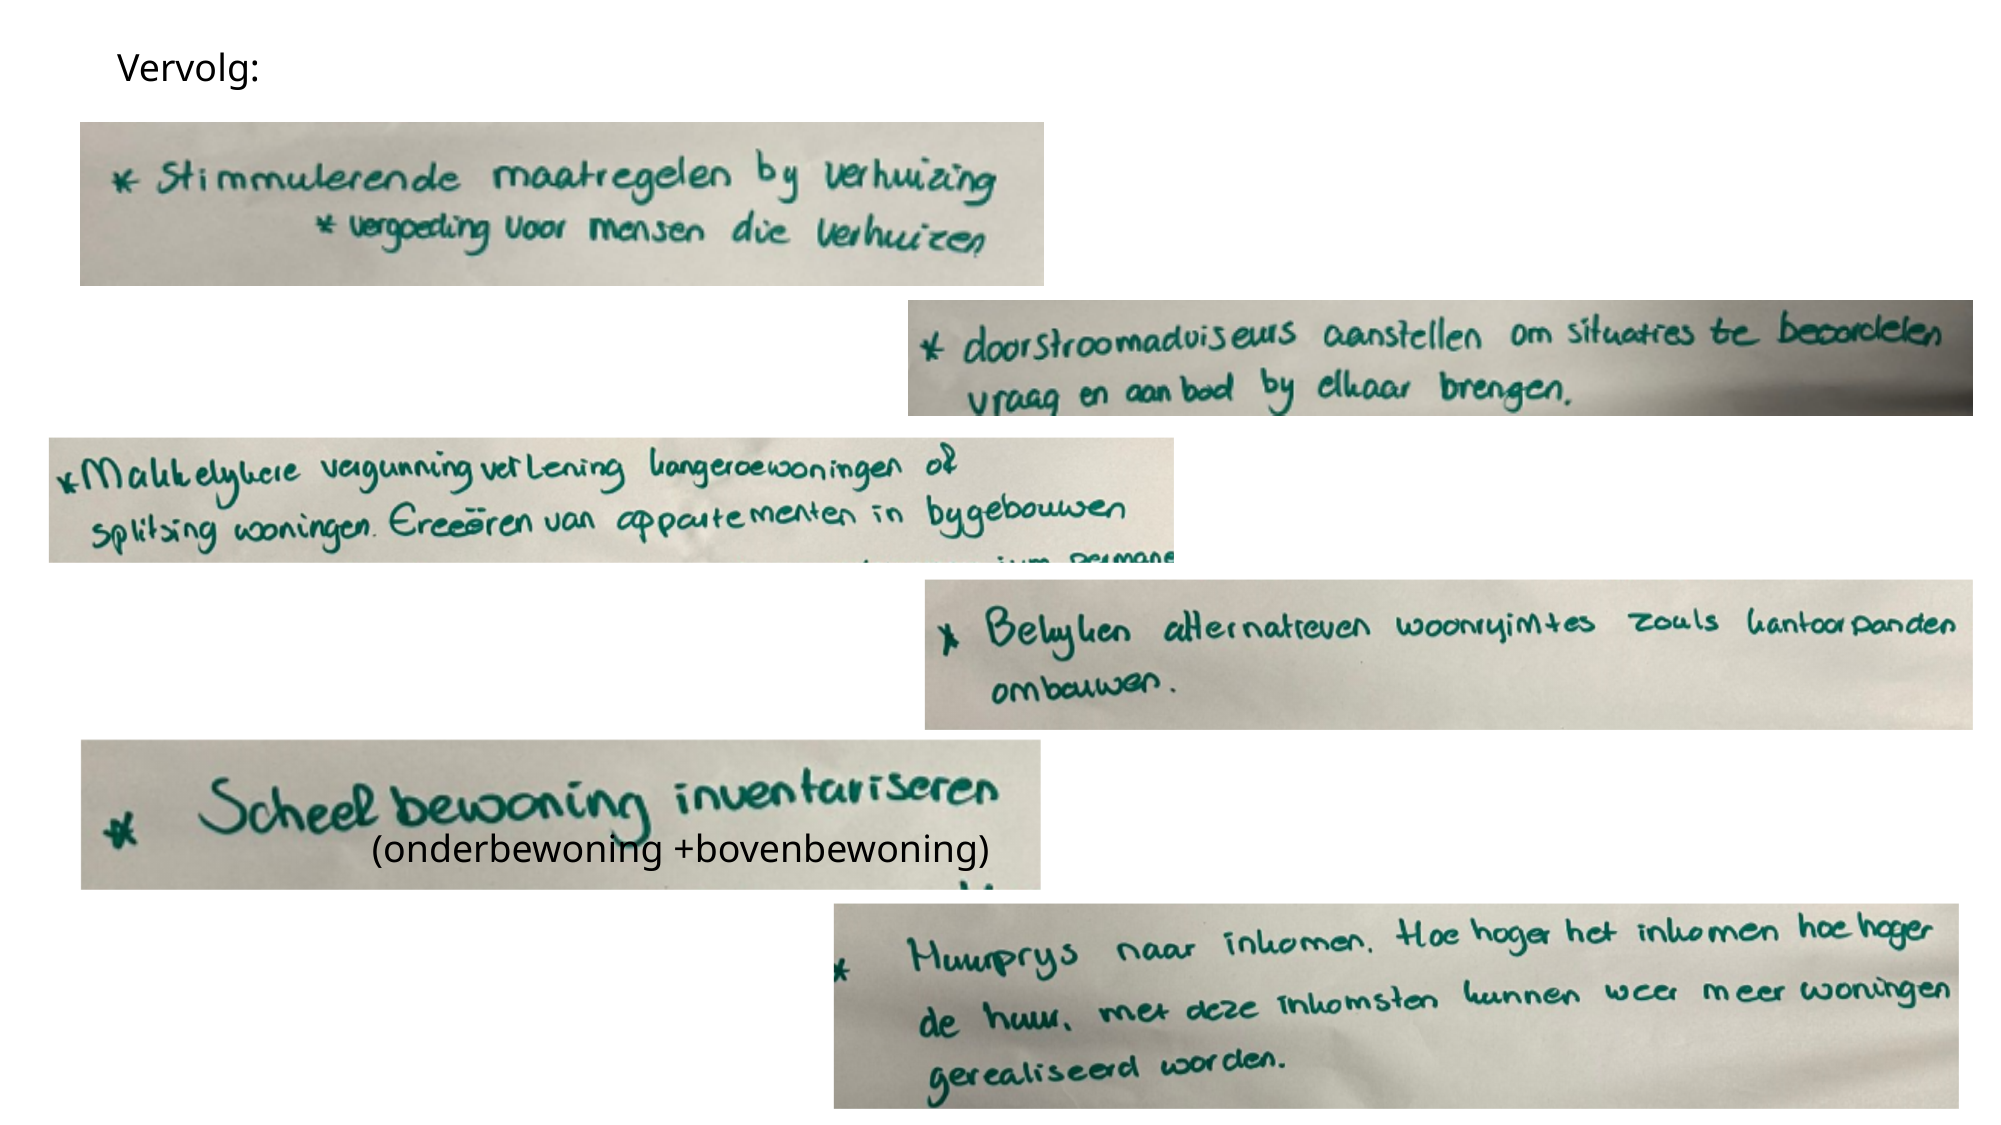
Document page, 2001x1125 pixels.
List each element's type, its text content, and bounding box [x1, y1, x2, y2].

picture [48, 437, 1174, 563]
picture [833, 903, 1959, 1109]
picture [908, 300, 1973, 416]
text_box Vervolg: [102, 36, 785, 98]
picture [80, 739, 1041, 890]
text_box (onderbewoning +bovenbewoning) [356, 817, 1041, 878]
picture [924, 579, 1973, 730]
picture [80, 122, 1044, 286]
